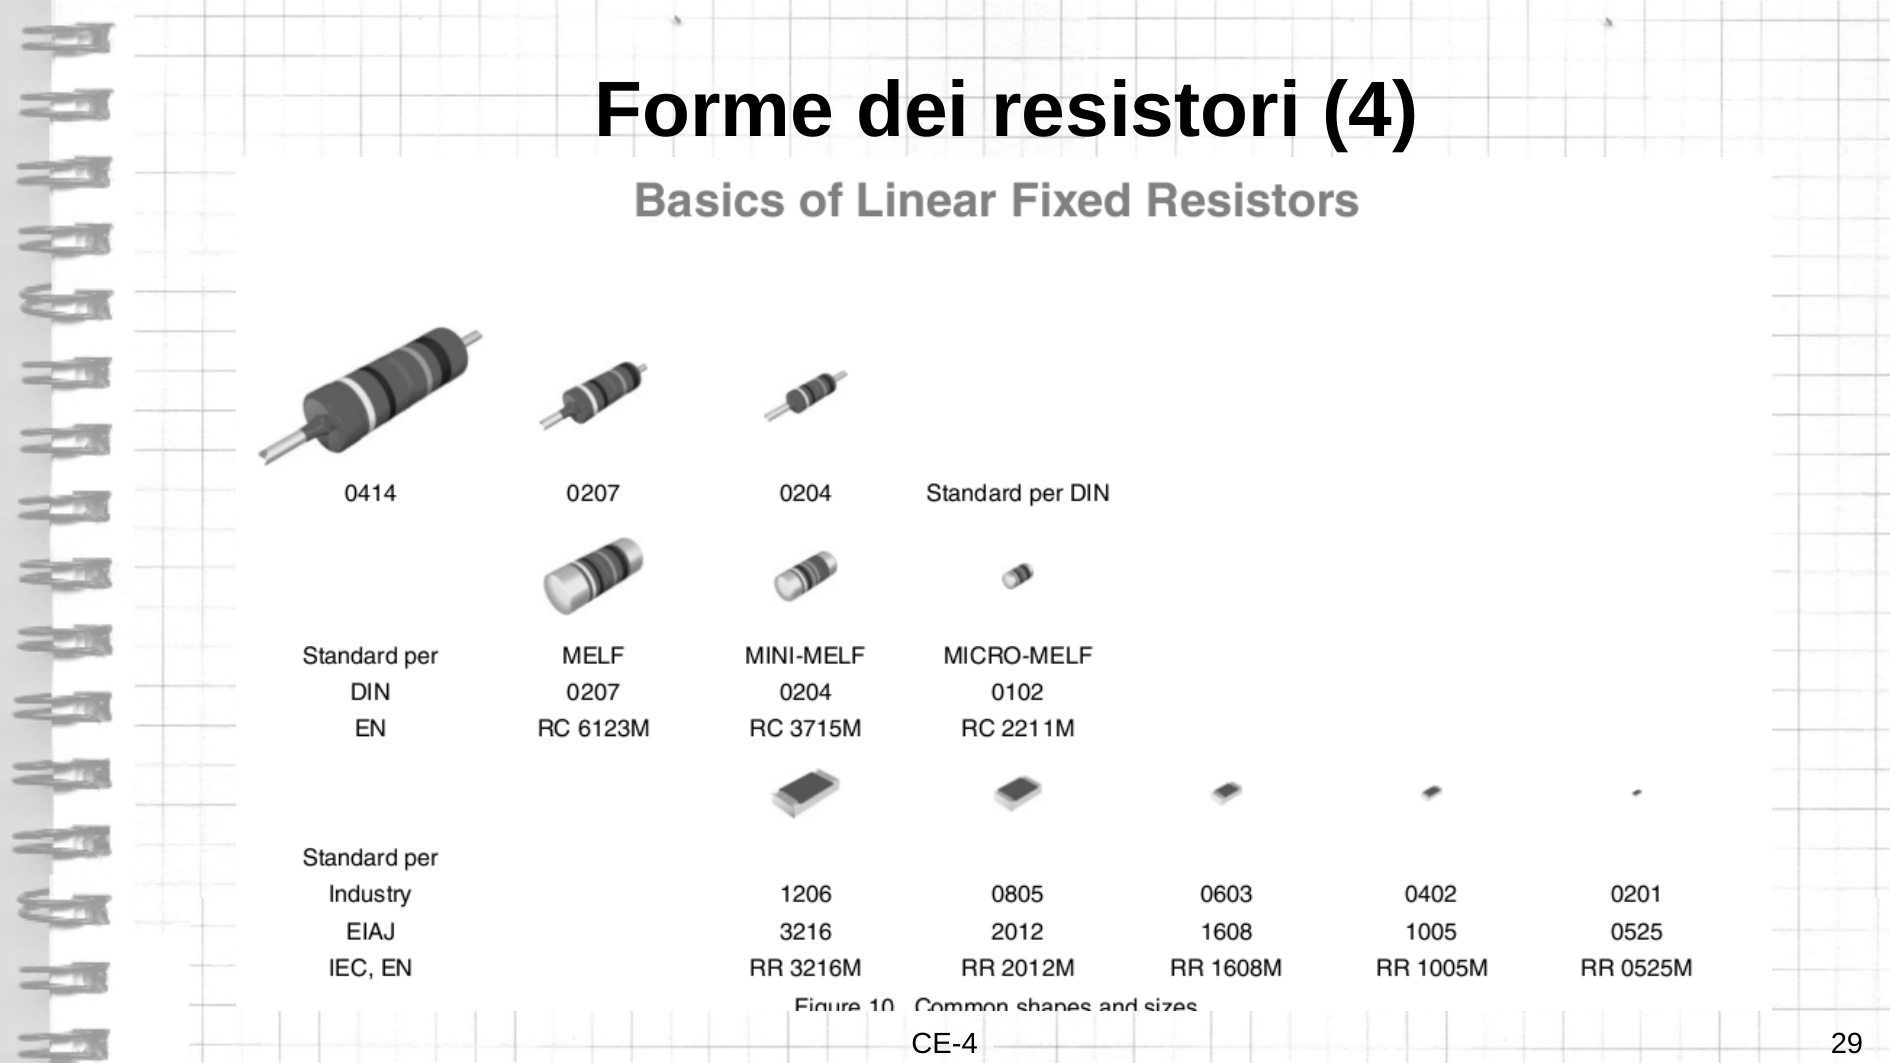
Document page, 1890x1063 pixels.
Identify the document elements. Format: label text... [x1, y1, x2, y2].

title Forme dei resistori (4) [124, 20, 1890, 198]
picture [0, 0, 1890, 1063]
